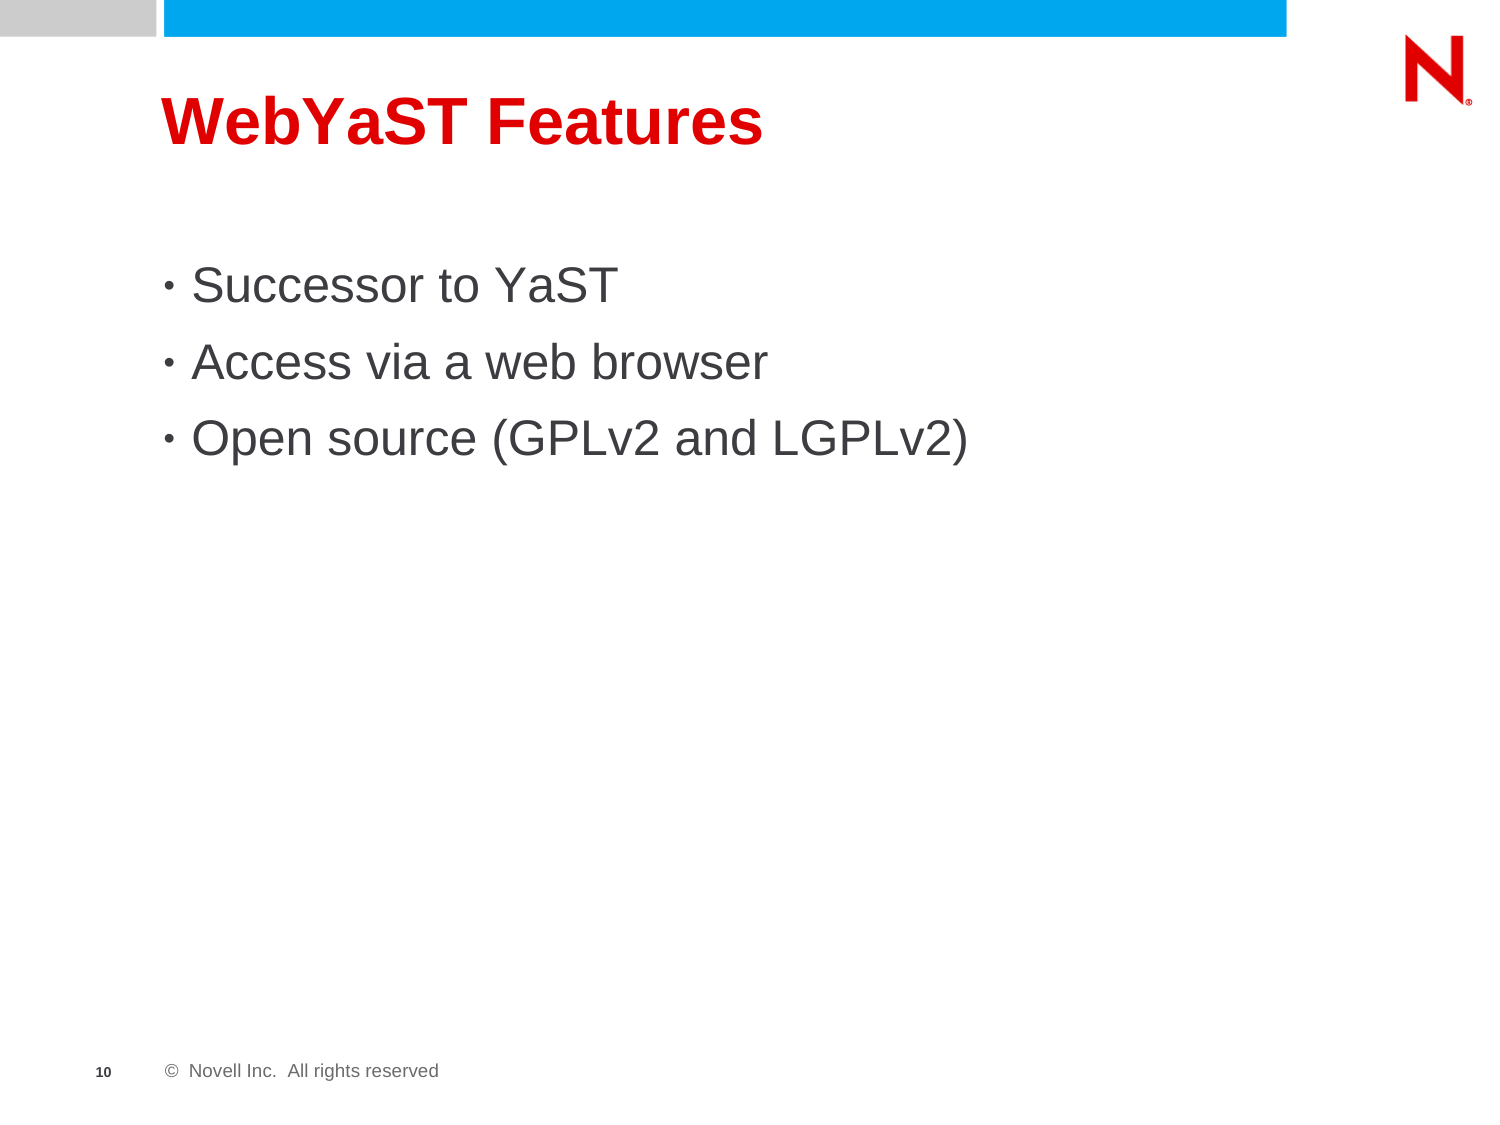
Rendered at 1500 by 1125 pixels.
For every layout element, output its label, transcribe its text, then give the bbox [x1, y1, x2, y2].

title WebYaST Features [161, 41, 1383, 205]
picture [1403, 32, 1473, 107]
list Successor to YaST Access via a web browser Open source (GPLv2 and LGPLv2) [163, 254, 1404, 986]
